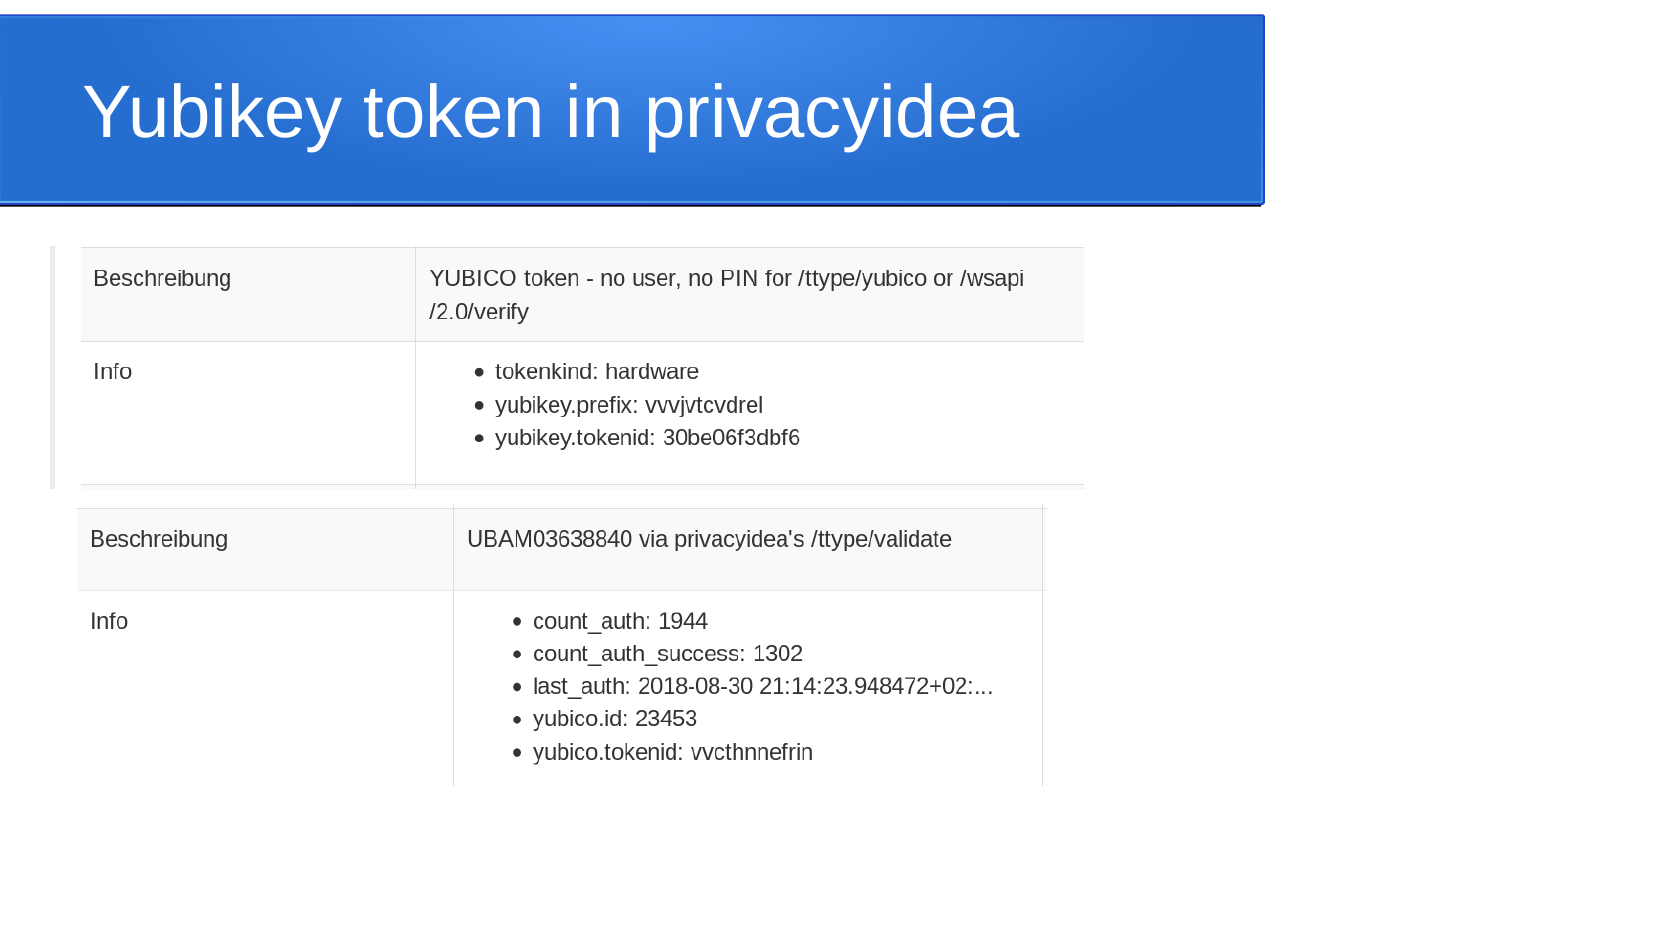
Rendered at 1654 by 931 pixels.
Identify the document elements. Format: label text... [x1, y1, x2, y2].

title Yubikey token in privacyidea [82, 35, 1235, 189]
picture [52, 504, 1047, 786]
picture [50, 246, 1084, 489]
